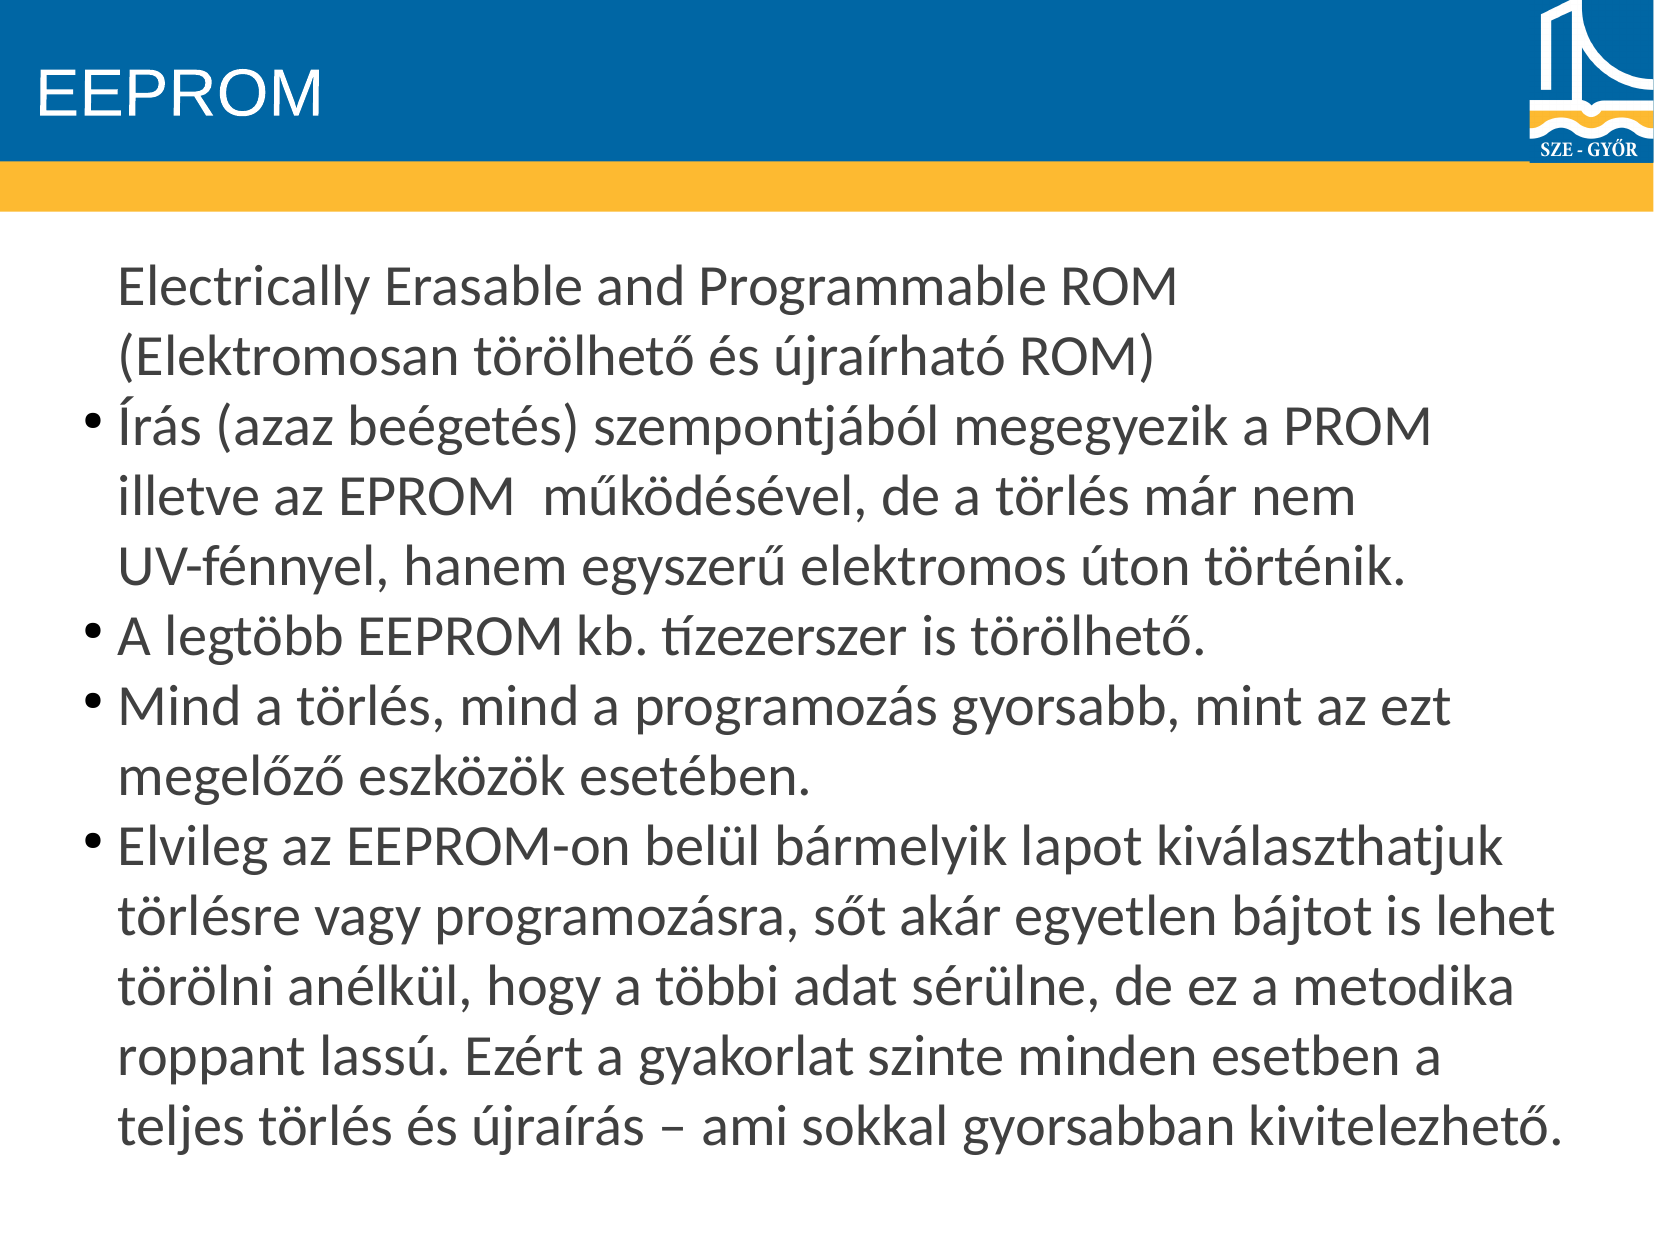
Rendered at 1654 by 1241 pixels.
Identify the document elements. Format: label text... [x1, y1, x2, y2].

text_box Electrically Erasable and Programmable ROM (Elektromosan törölhető és újraírható ROM) Írás (azaz beégetés) szempontjából megegyezik a PROM illetve az EPROM működésével, de a törlés már nem UV-fénnyel, hanem egyszerű elektromos úton történik. A legtöbb EEPROM kb. tízezerszer is törölhető. Mind a törlés, mind a programozás gyorsabb, mint az ezt megelőző eszközök esetében. Elvileg az EEPROM-on belül bármelyik lapot kiválaszthatjuk törlésre vagy programozásra, sőt akár egyetlen bájtot is lehet törölni anélkül, hogy a többi adat sérülne, de ez a metodika roppant lassú. Ezért a gyakorlat szinte minden esetben a teljes törlés és újraírás – ami sokkal gyorsabban kivitelezhető. [82, 247, 1571, 1198]
text_box EEPROM [34, 48, 1524, 144]
picture [1529, 0, 1654, 163]
